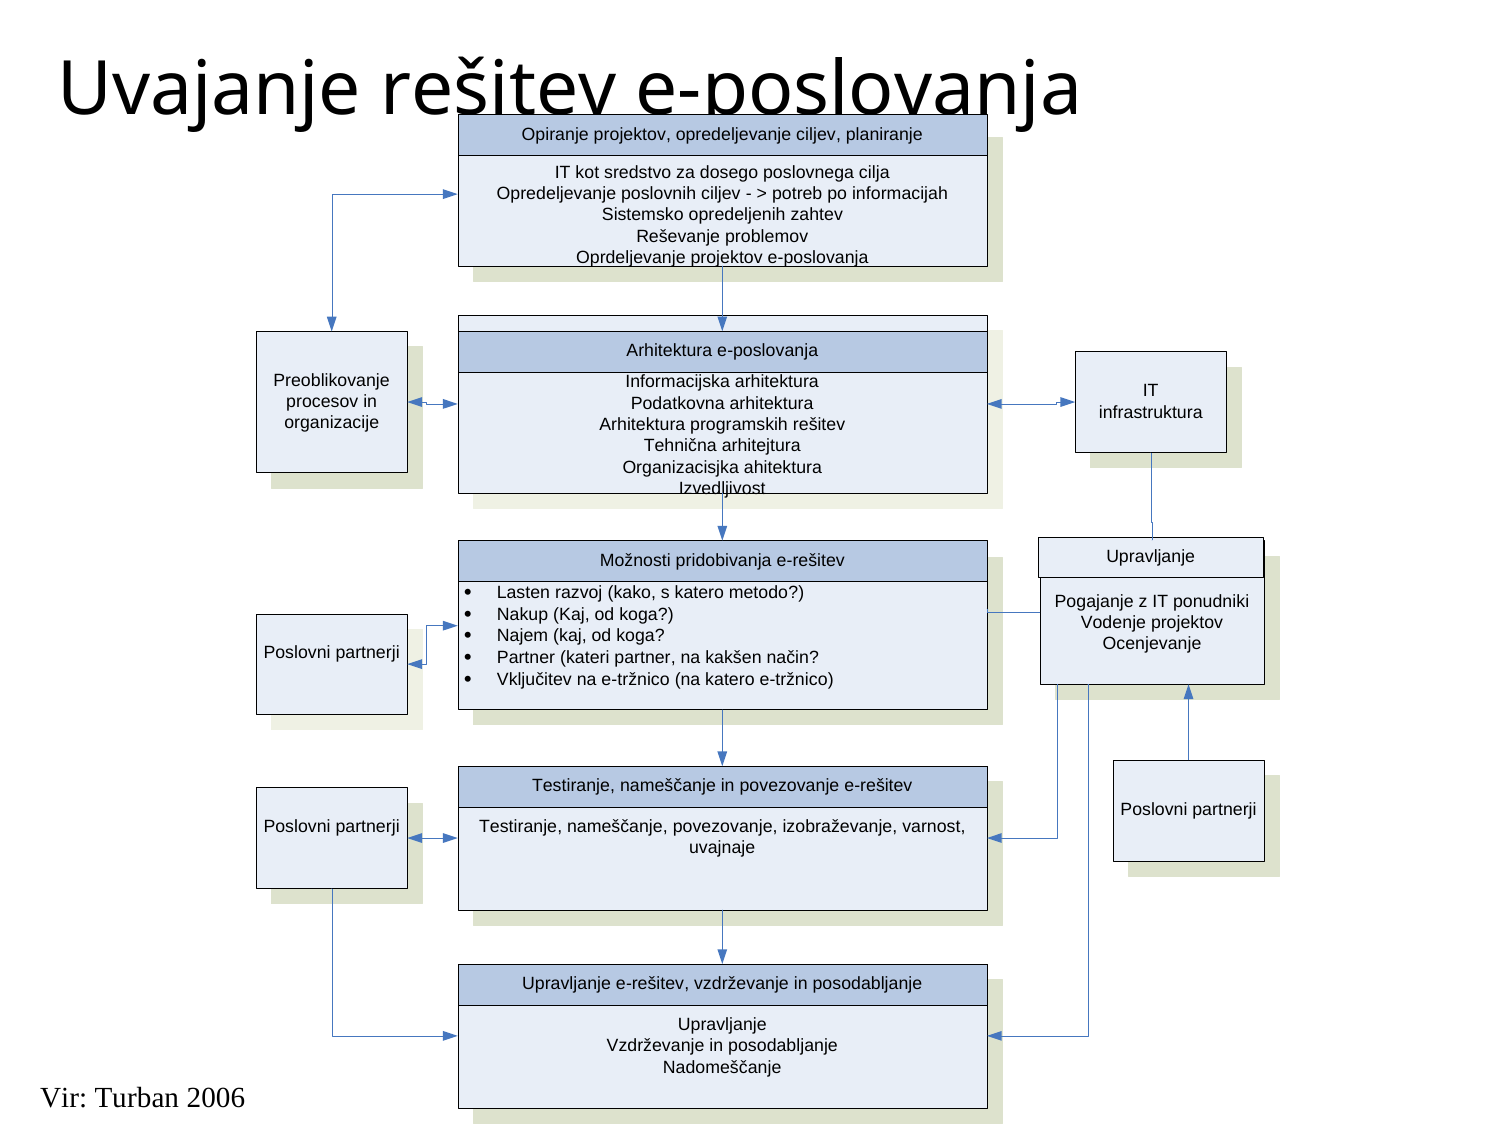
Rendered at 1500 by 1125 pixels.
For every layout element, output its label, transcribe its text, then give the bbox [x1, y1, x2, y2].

title Uvajanje rešitev e-poslovanja [42, 32, 1466, 138]
chart [253, 112, 1282, 1125]
text_box Vir: Turban 2006 [25, 1070, 253, 1121]
